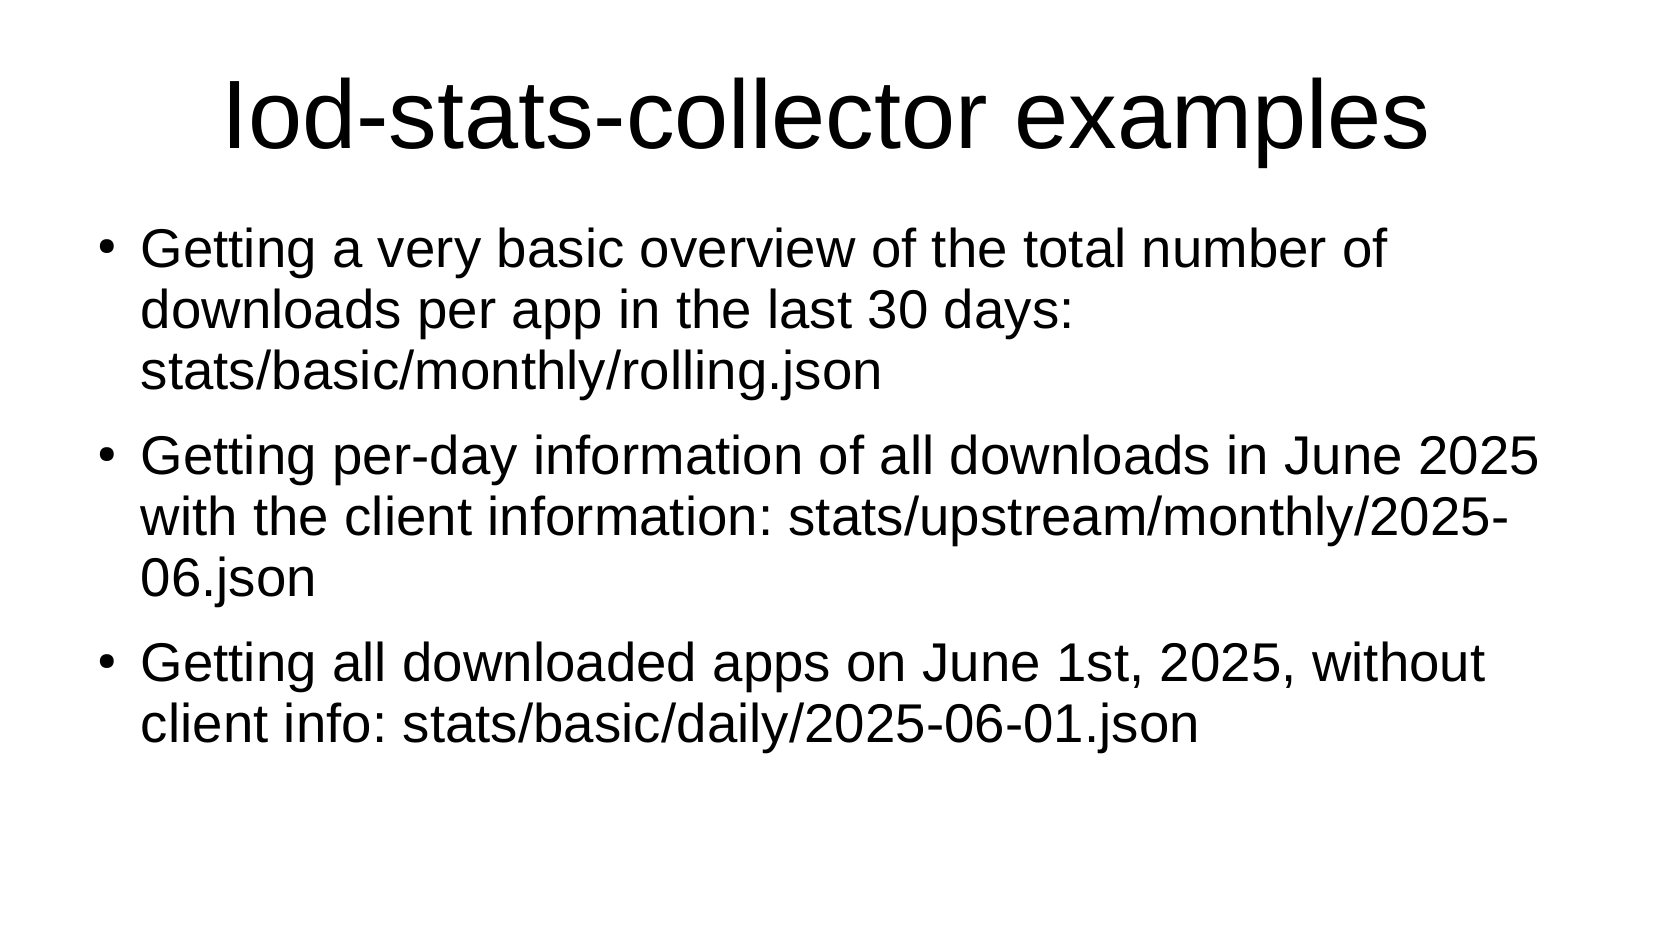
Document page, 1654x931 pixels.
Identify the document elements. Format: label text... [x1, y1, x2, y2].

list Getting a very basic overview of the total number of downloads per app in the last 30 days: stats/basic/monthly/rolling.json Getting per-day information of all downloads in June 2025 with the client information: stats/upstream/monthly/2025-06.json Getting all downloaded apps on June 1st, 2025, without client info: stats/basic/daily/2025-06-01.json [82, 217, 1571, 758]
title Iod-stats-collector examples [82, 37, 1571, 193]
